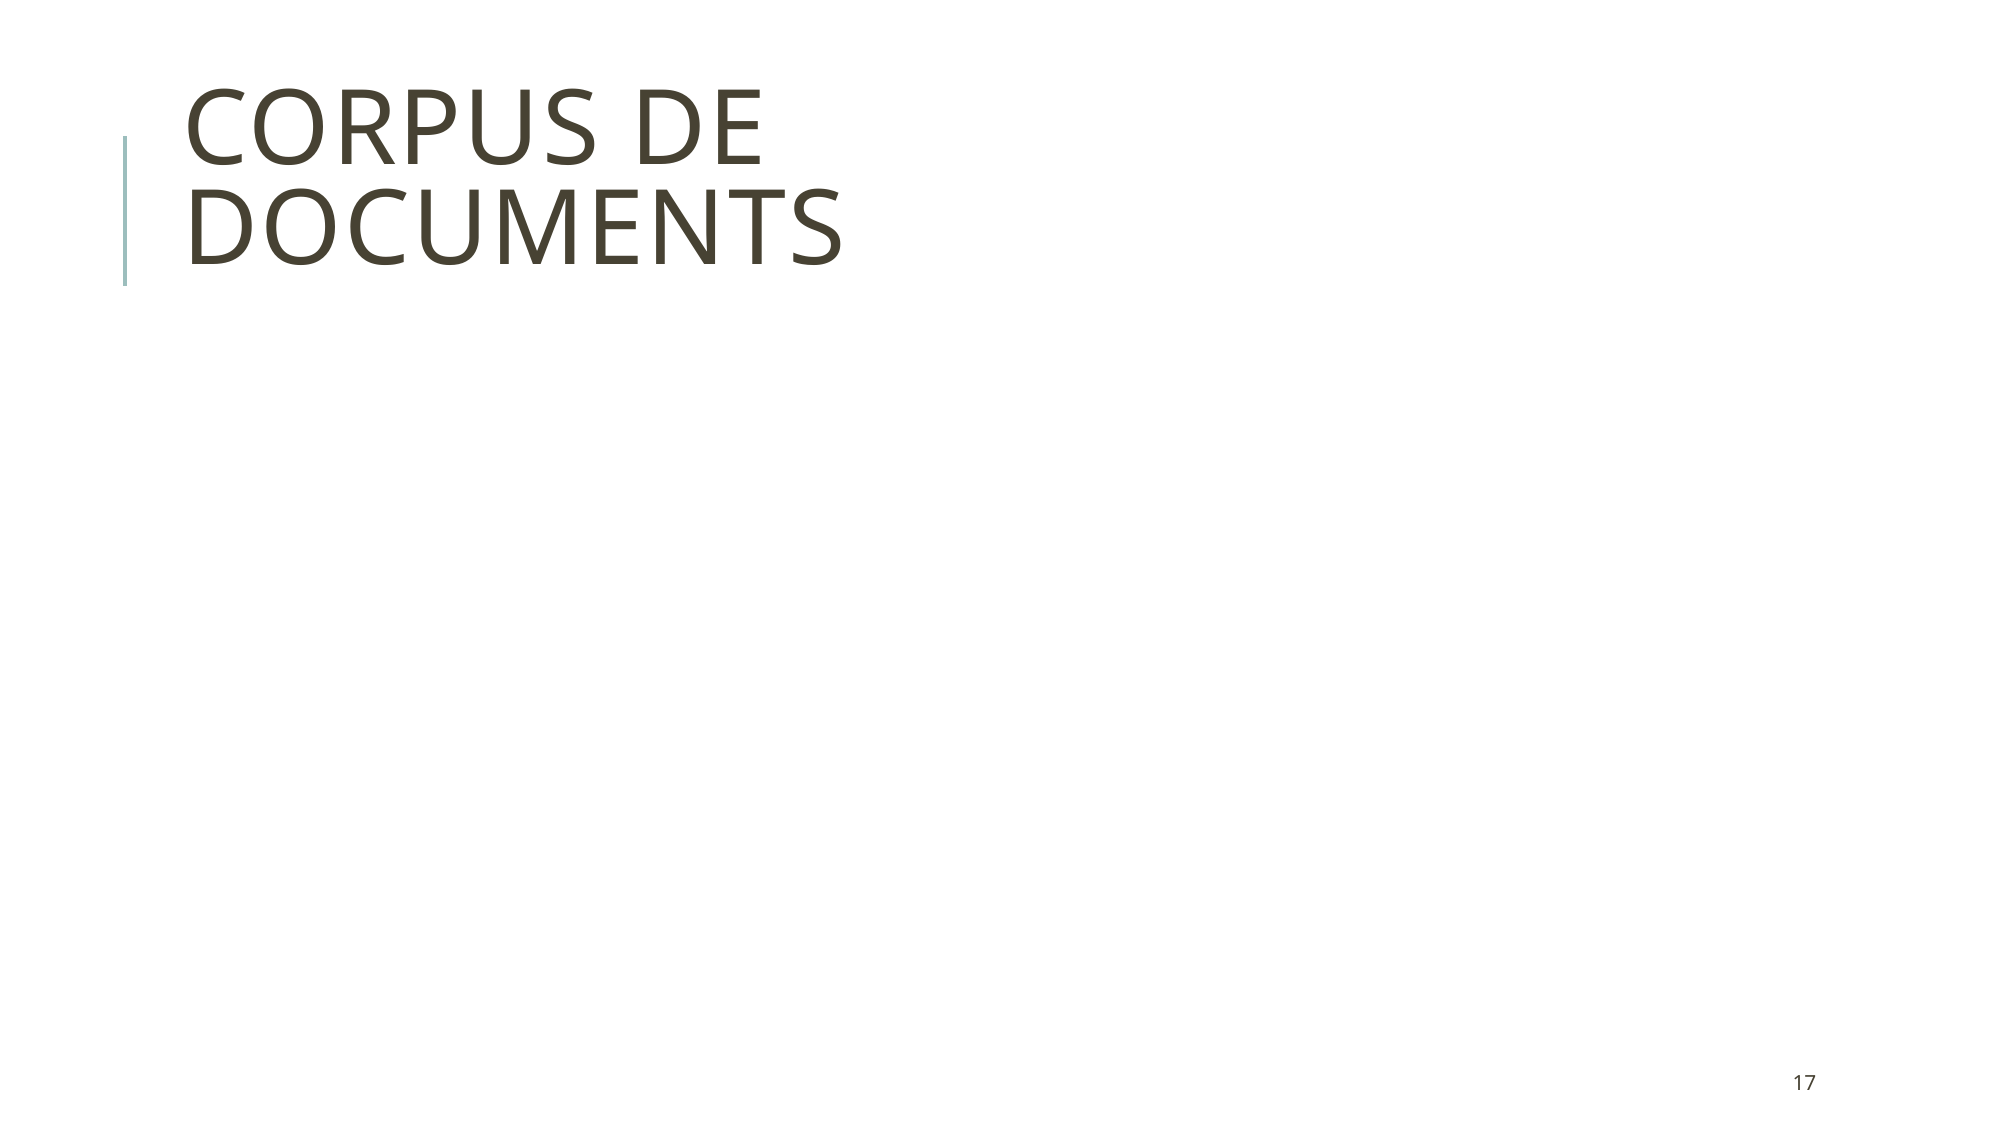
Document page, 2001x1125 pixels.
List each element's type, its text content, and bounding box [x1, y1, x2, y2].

title Corpus de documents [168, 61, 968, 308]
text_box 17 [1777, 1061, 1938, 1107]
